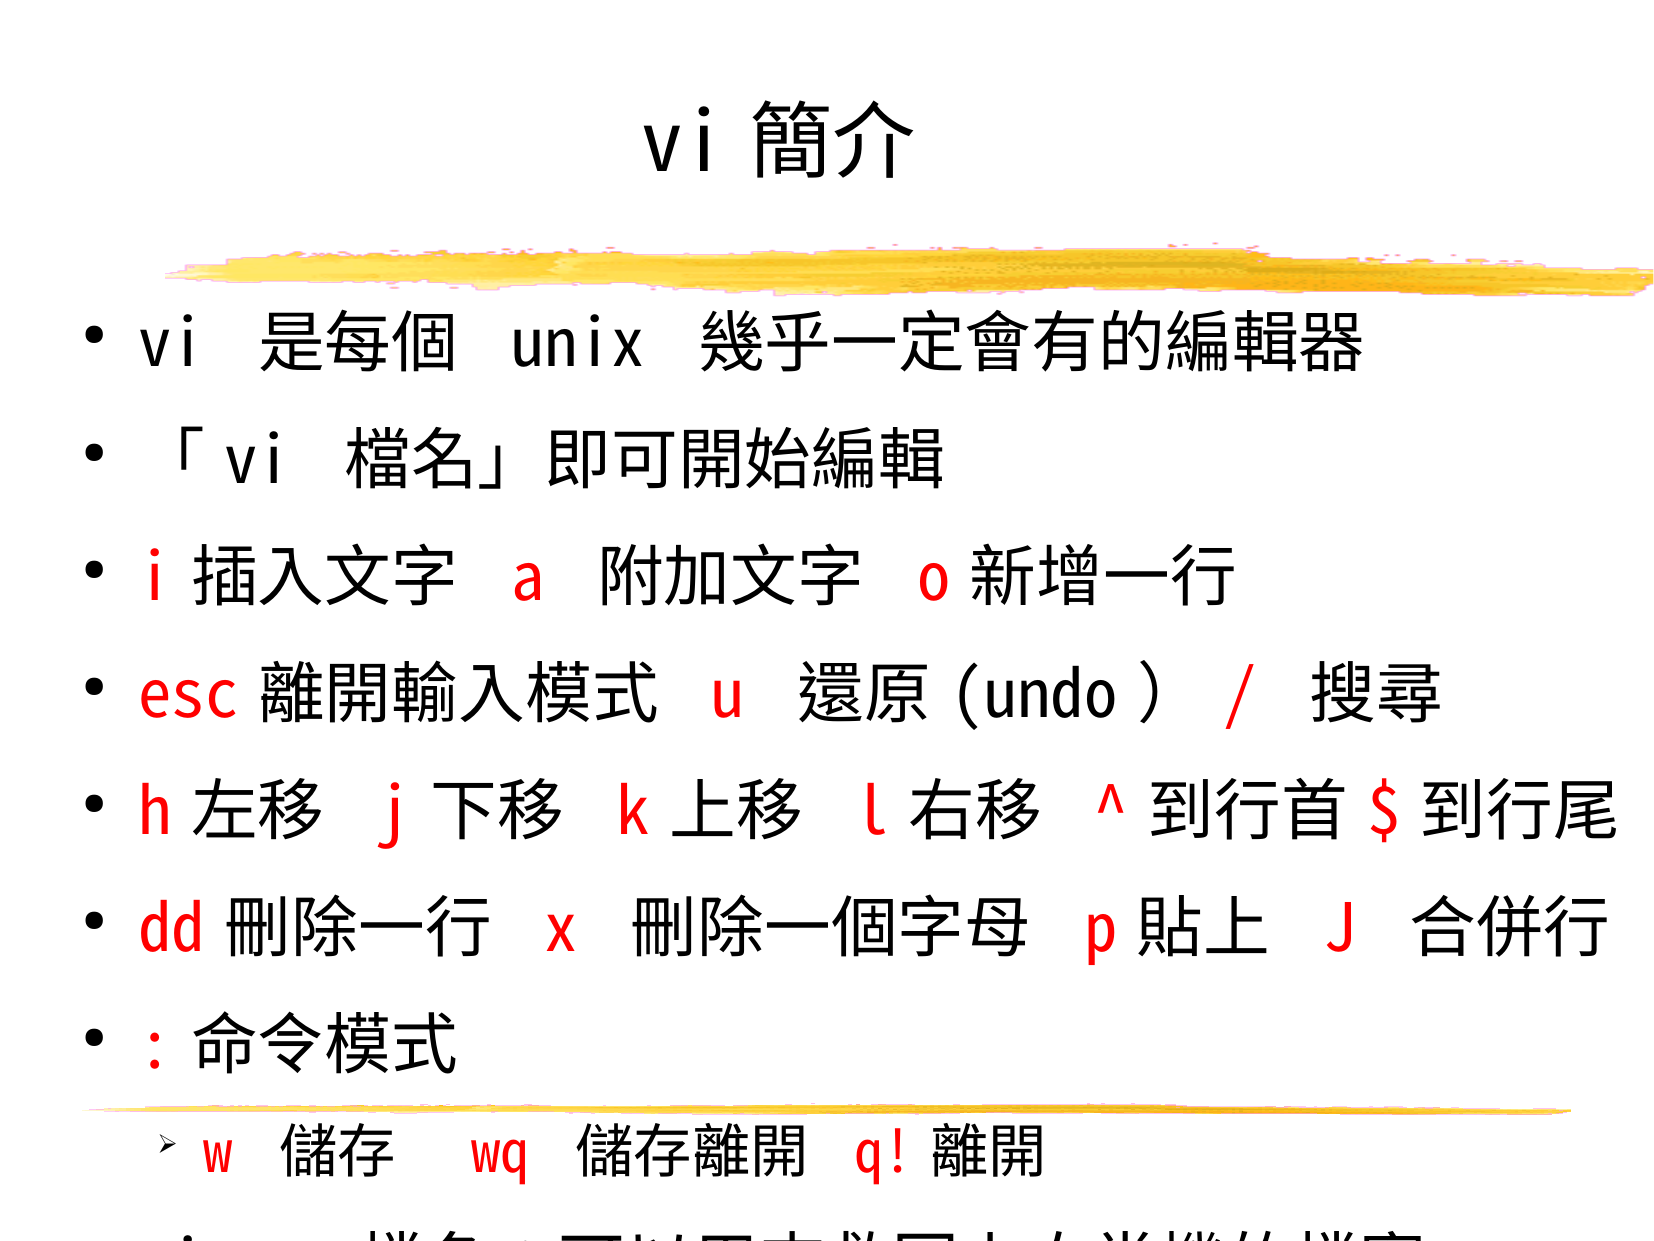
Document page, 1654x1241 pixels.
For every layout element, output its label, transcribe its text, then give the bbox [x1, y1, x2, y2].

picture [165, 237, 1654, 308]
title vi簡介 [76, 28, 1482, 236]
list vi 是每個 unix 幾乎一定會有的編輯器 「vi 檔名」即可開始編輯 i插入文字 a 附加文字 o新增一行 esc離開輸入模式 u 還原(undo）/ 搜尋 h左移 j下移 k上移 l右移 ^到行首$到行尾 dd刪除一行 x 刪除一個字母 p貼上 J 合併行 :命令模式 w 儲存 wq 儲存離開 q!離開 vi -r 檔名：可以用來救回上次當機的檔案 [82, 282, 1636, 1027]
picture [82, 1102, 1571, 1117]
